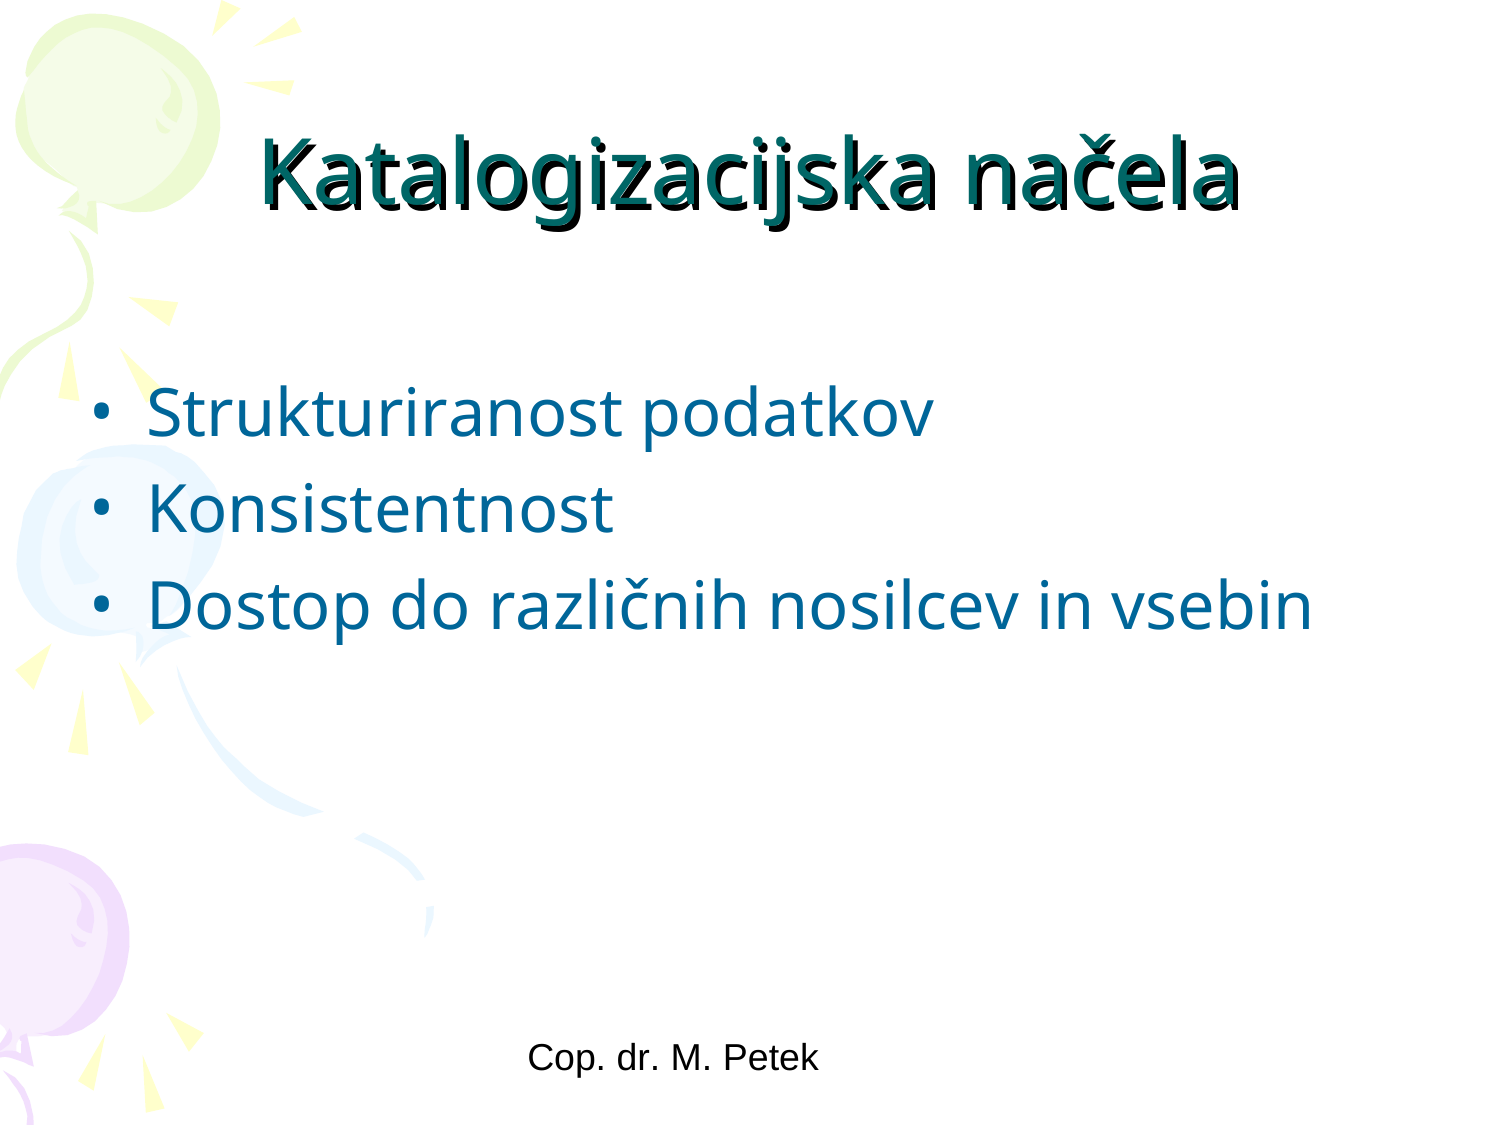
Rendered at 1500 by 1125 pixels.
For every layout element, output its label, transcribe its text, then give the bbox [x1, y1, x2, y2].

list Strukturiranost podatkov Konsistentnost Dostop do različnih nosilcev in vsebin [75, 361, 1426, 994]
title Katalogizacijska načela [72, 16, 1426, 233]
